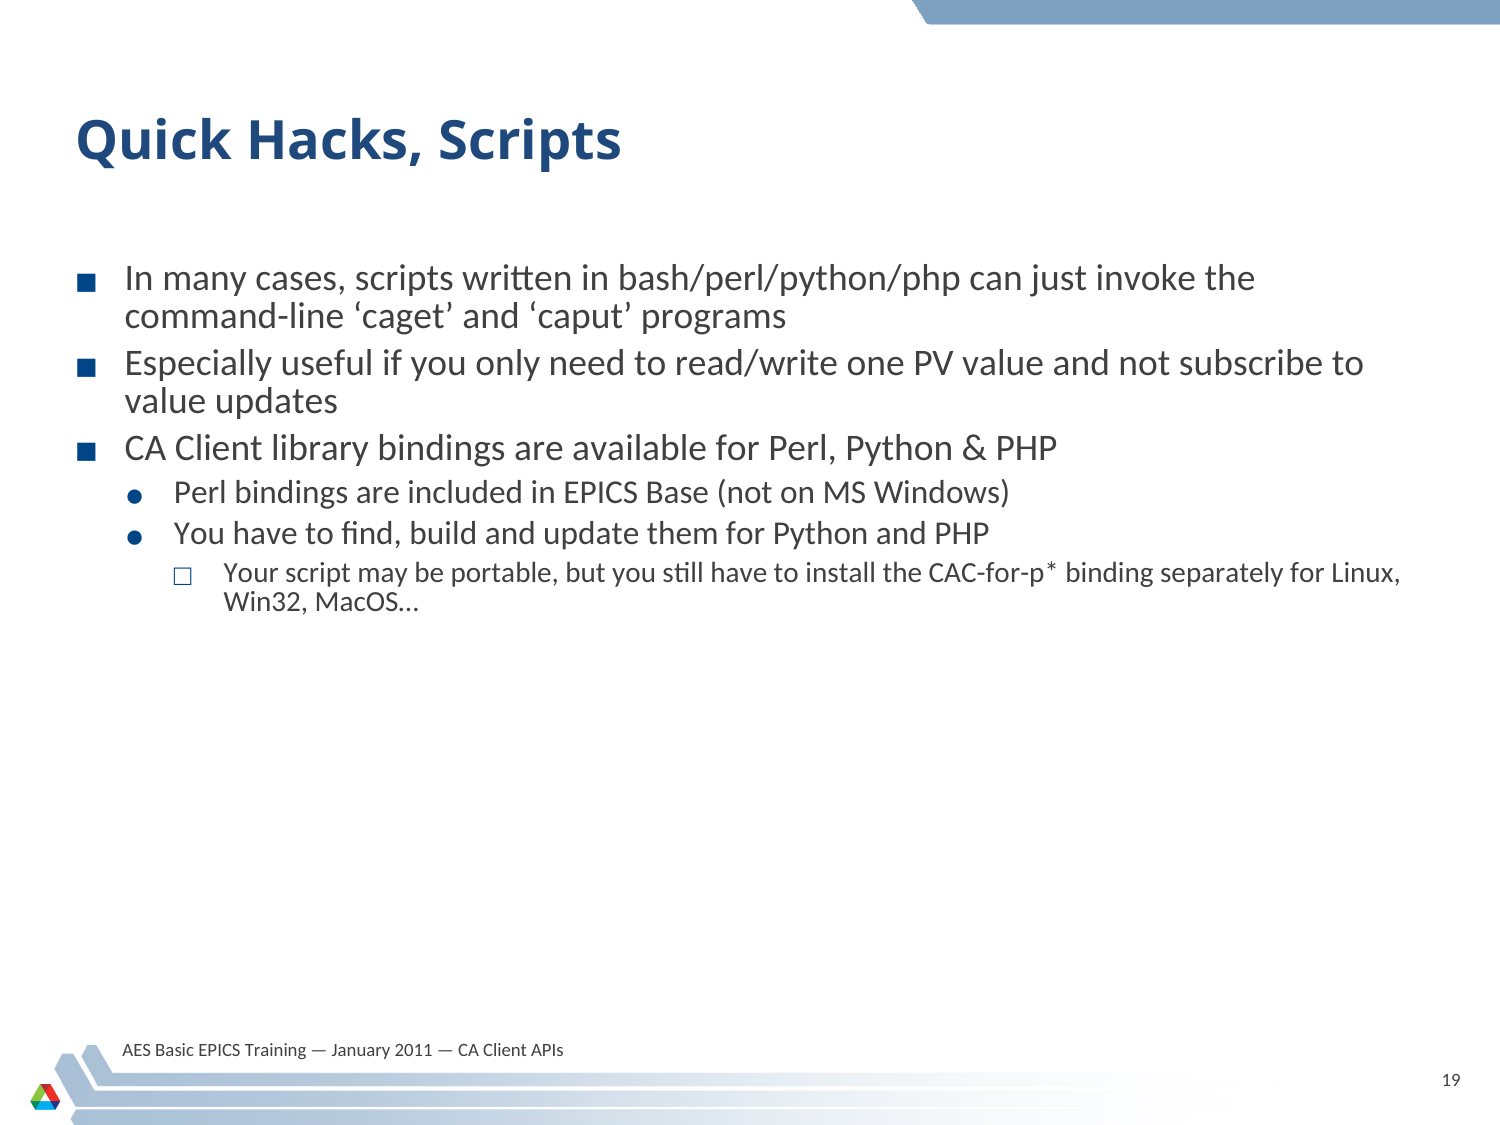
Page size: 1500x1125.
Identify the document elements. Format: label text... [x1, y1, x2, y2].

picture [0, 0, 1500, 26]
title Quick Hacks, Scripts [75, 107, 1426, 171]
list In many cases, scripts written in bash/perl/python/php can just invoke the command-line ‘caget’ and ‘caput’ programs Especially useful if you only need to read/write one PV value and not subscribe to value updates CA Client library bindings are available for Perl, Python & PHP Perl bindings are included in EPICS Base (not on MS Windows) You have to find, build and update them for Python and PHP Your script may be portable, but you still have to install the CAC-for-p* binding separately for Linux, Win32, MacOS… [75, 262, 1426, 669]
picture [0, 1037, 1500, 1125]
